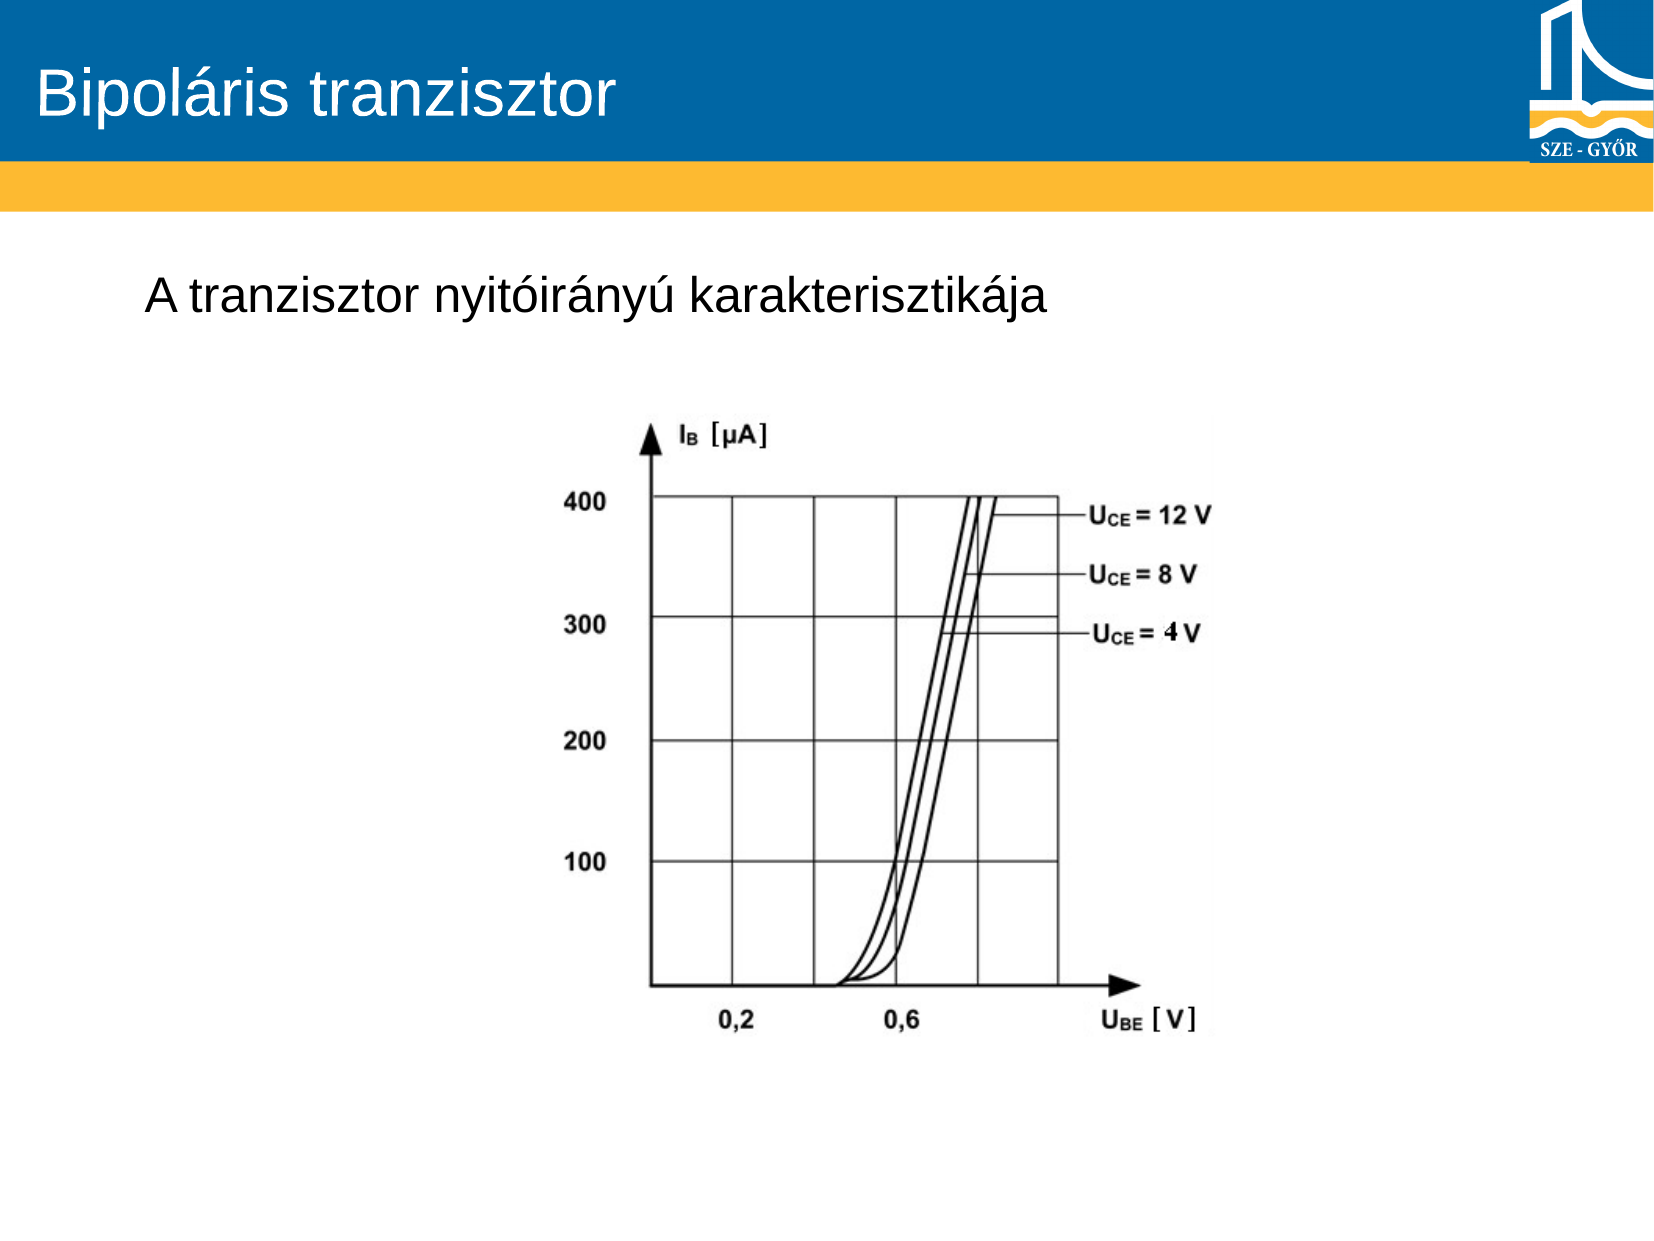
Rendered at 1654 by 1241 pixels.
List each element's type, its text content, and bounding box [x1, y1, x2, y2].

text_box Bipoláris tranzisztor [34, 48, 1524, 144]
picture [1529, 0, 1654, 163]
picture [519, 389, 1251, 1104]
text_box A tranzisztor nyitóirányú karakterisztikája [129, 259, 1501, 1157]
